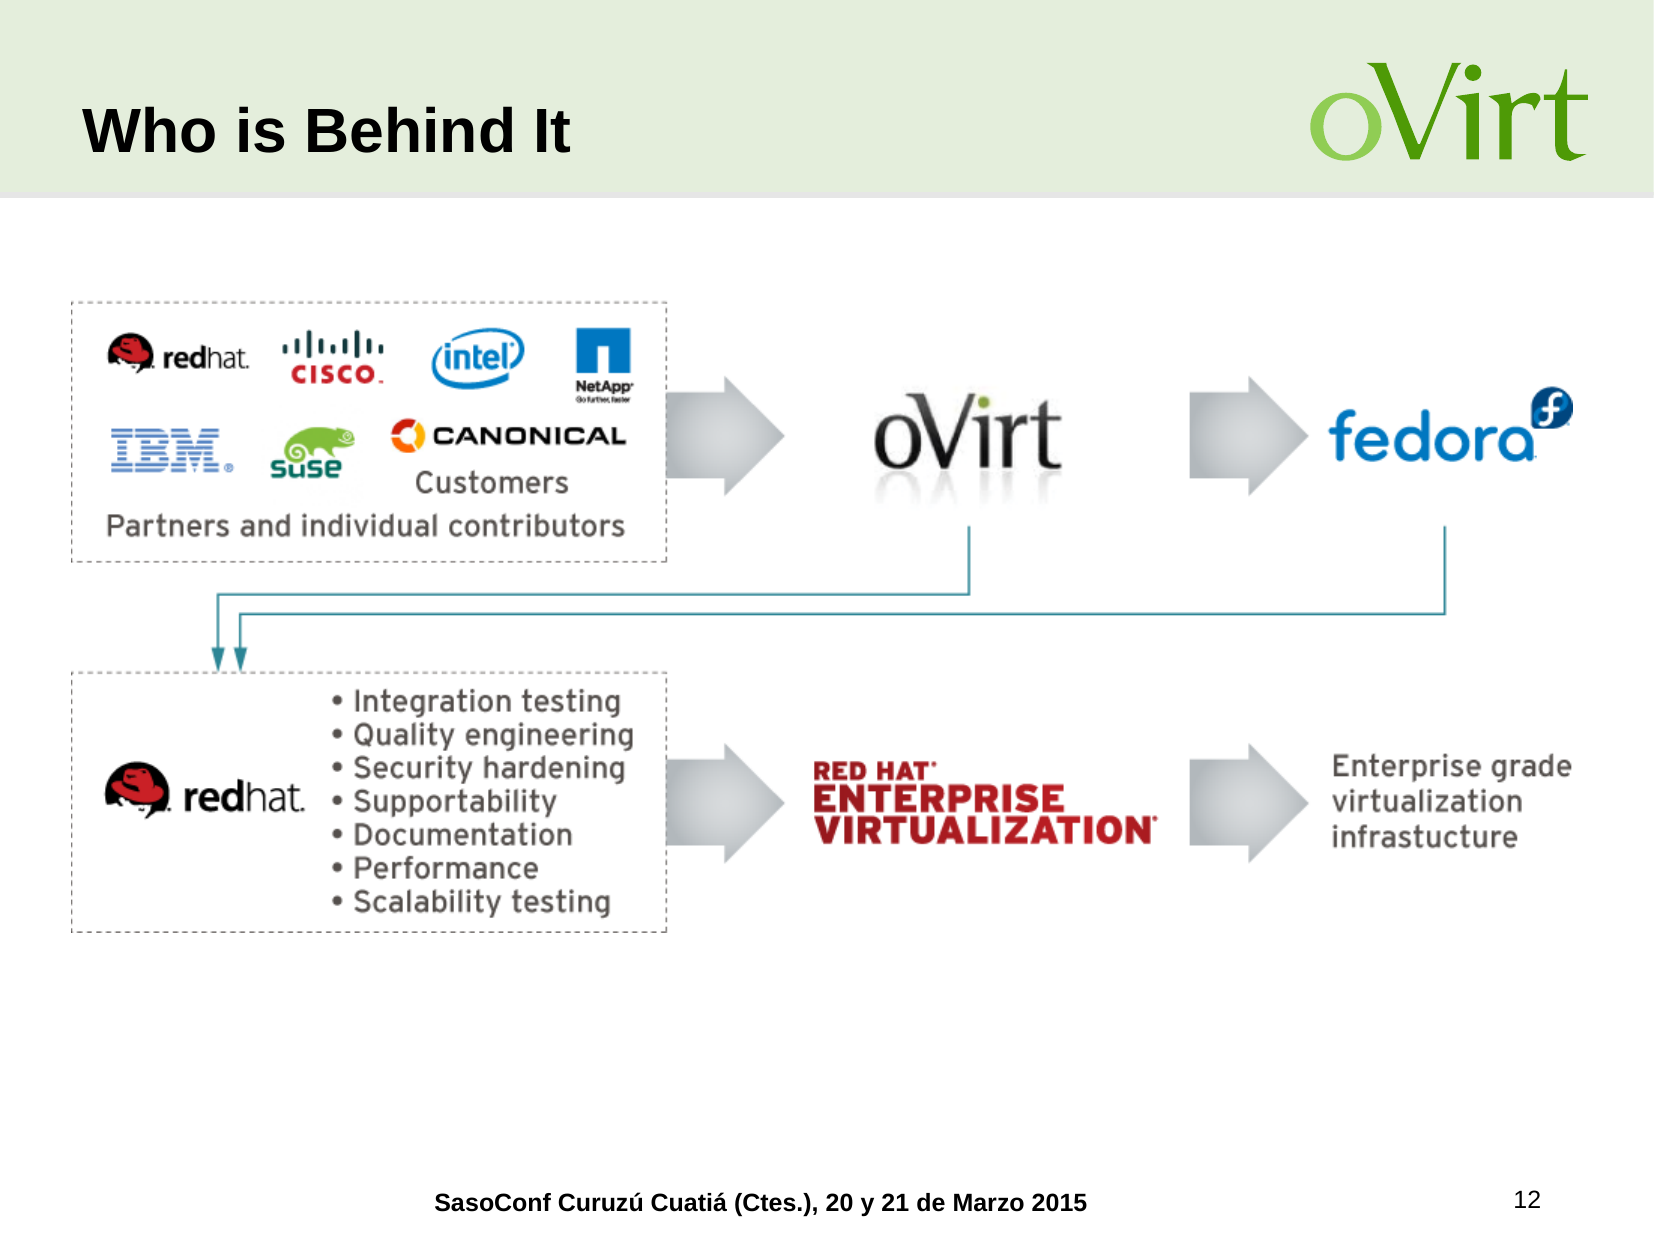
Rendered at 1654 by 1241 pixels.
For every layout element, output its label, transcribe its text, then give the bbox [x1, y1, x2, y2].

picture [71, 298, 1573, 933]
title Who is Behind It [82, 37, 1571, 226]
